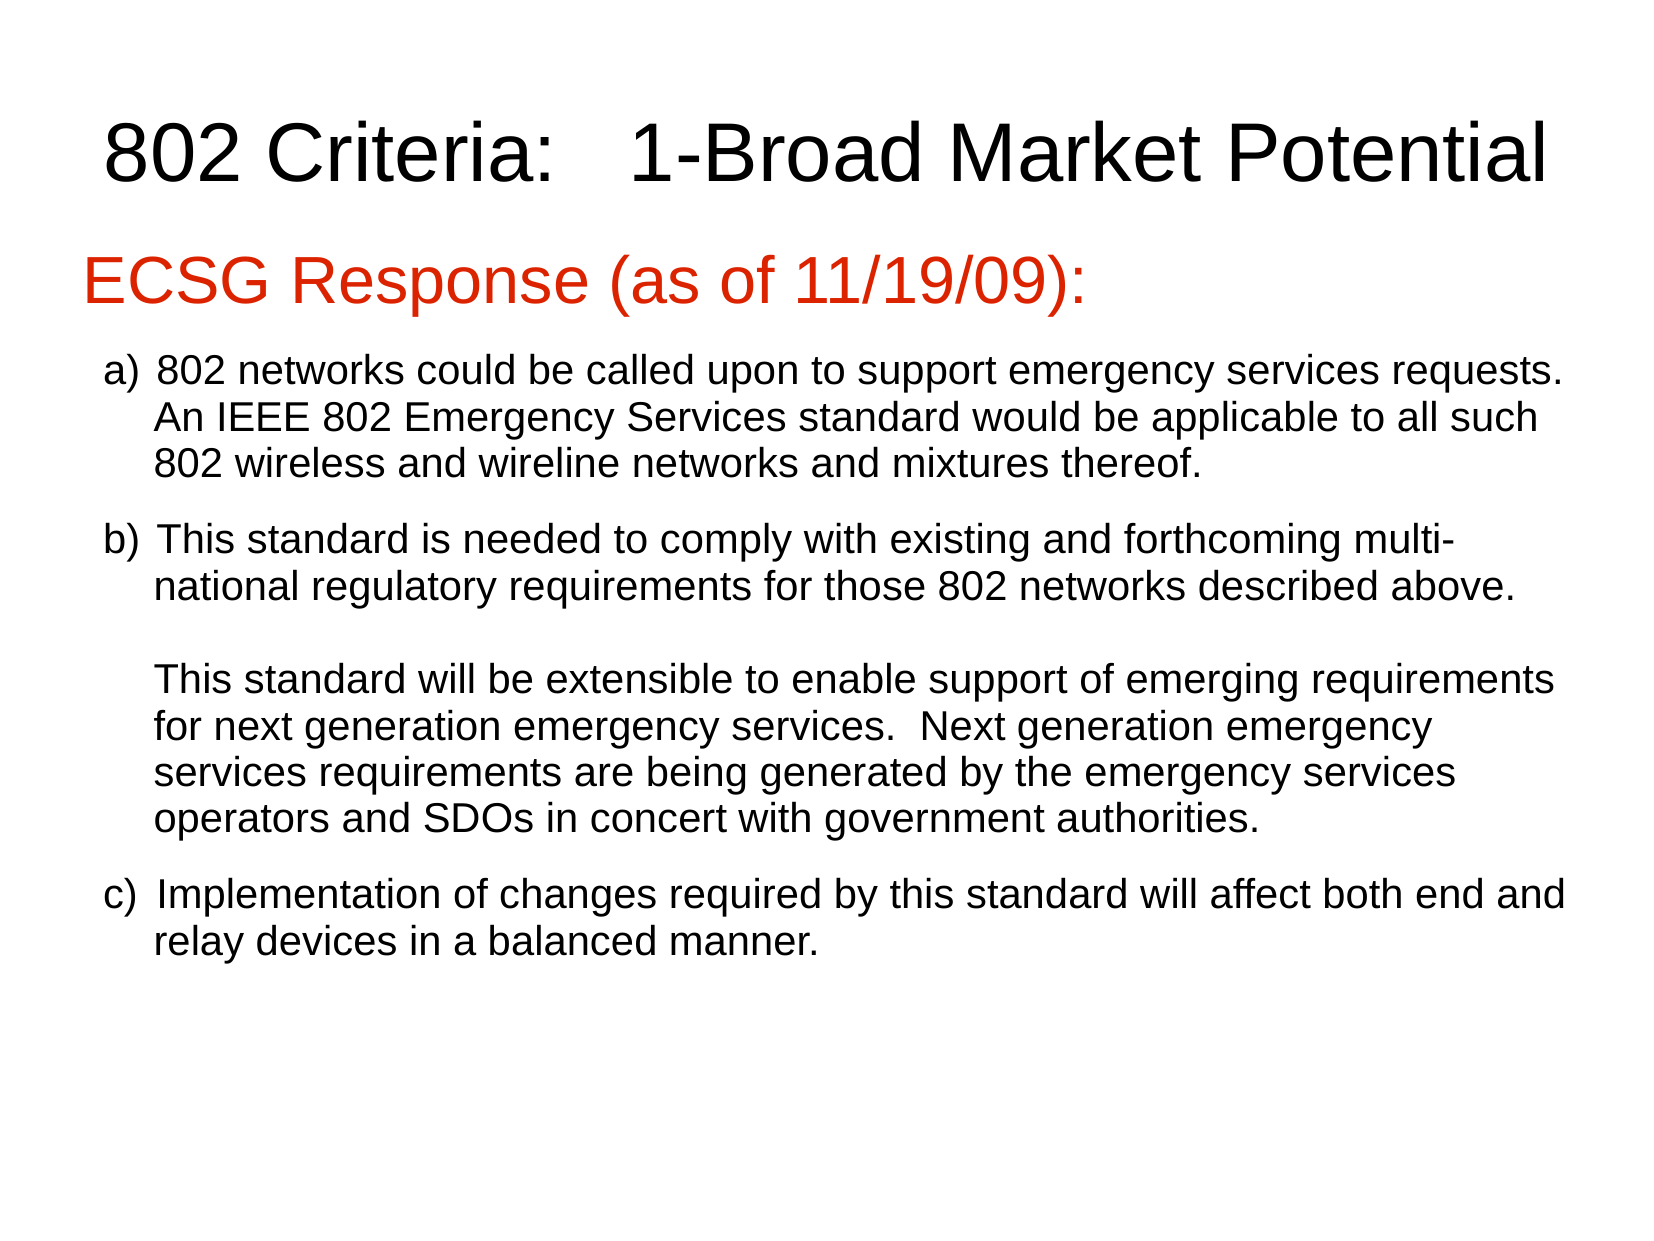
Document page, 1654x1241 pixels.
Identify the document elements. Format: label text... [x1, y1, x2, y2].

title 802 Criteria: 1-Broad Market Potential [82, 56, 1571, 242]
list ECSG Response (as of 11/19/09): 802 networks could be called upon to support emergency services requests. An IEEE 802 Emergency Services standard would be applicable to all such 802 wireless and wireline networks and mixtures thereof. This standard is needed to comply with existing and forthcoming multi-national regulatory requirements for those 802 networks described above. This standard will be extensible to enable support of emerging requirements for next generation emergency services. Next generation emergency services requirements are being generated by the emergency services operators and SDOs in concert with government authorities. Implementation of changes required by this standard will affect both end and relay devices in a balanced manner. [82, 242, 1571, 1047]
